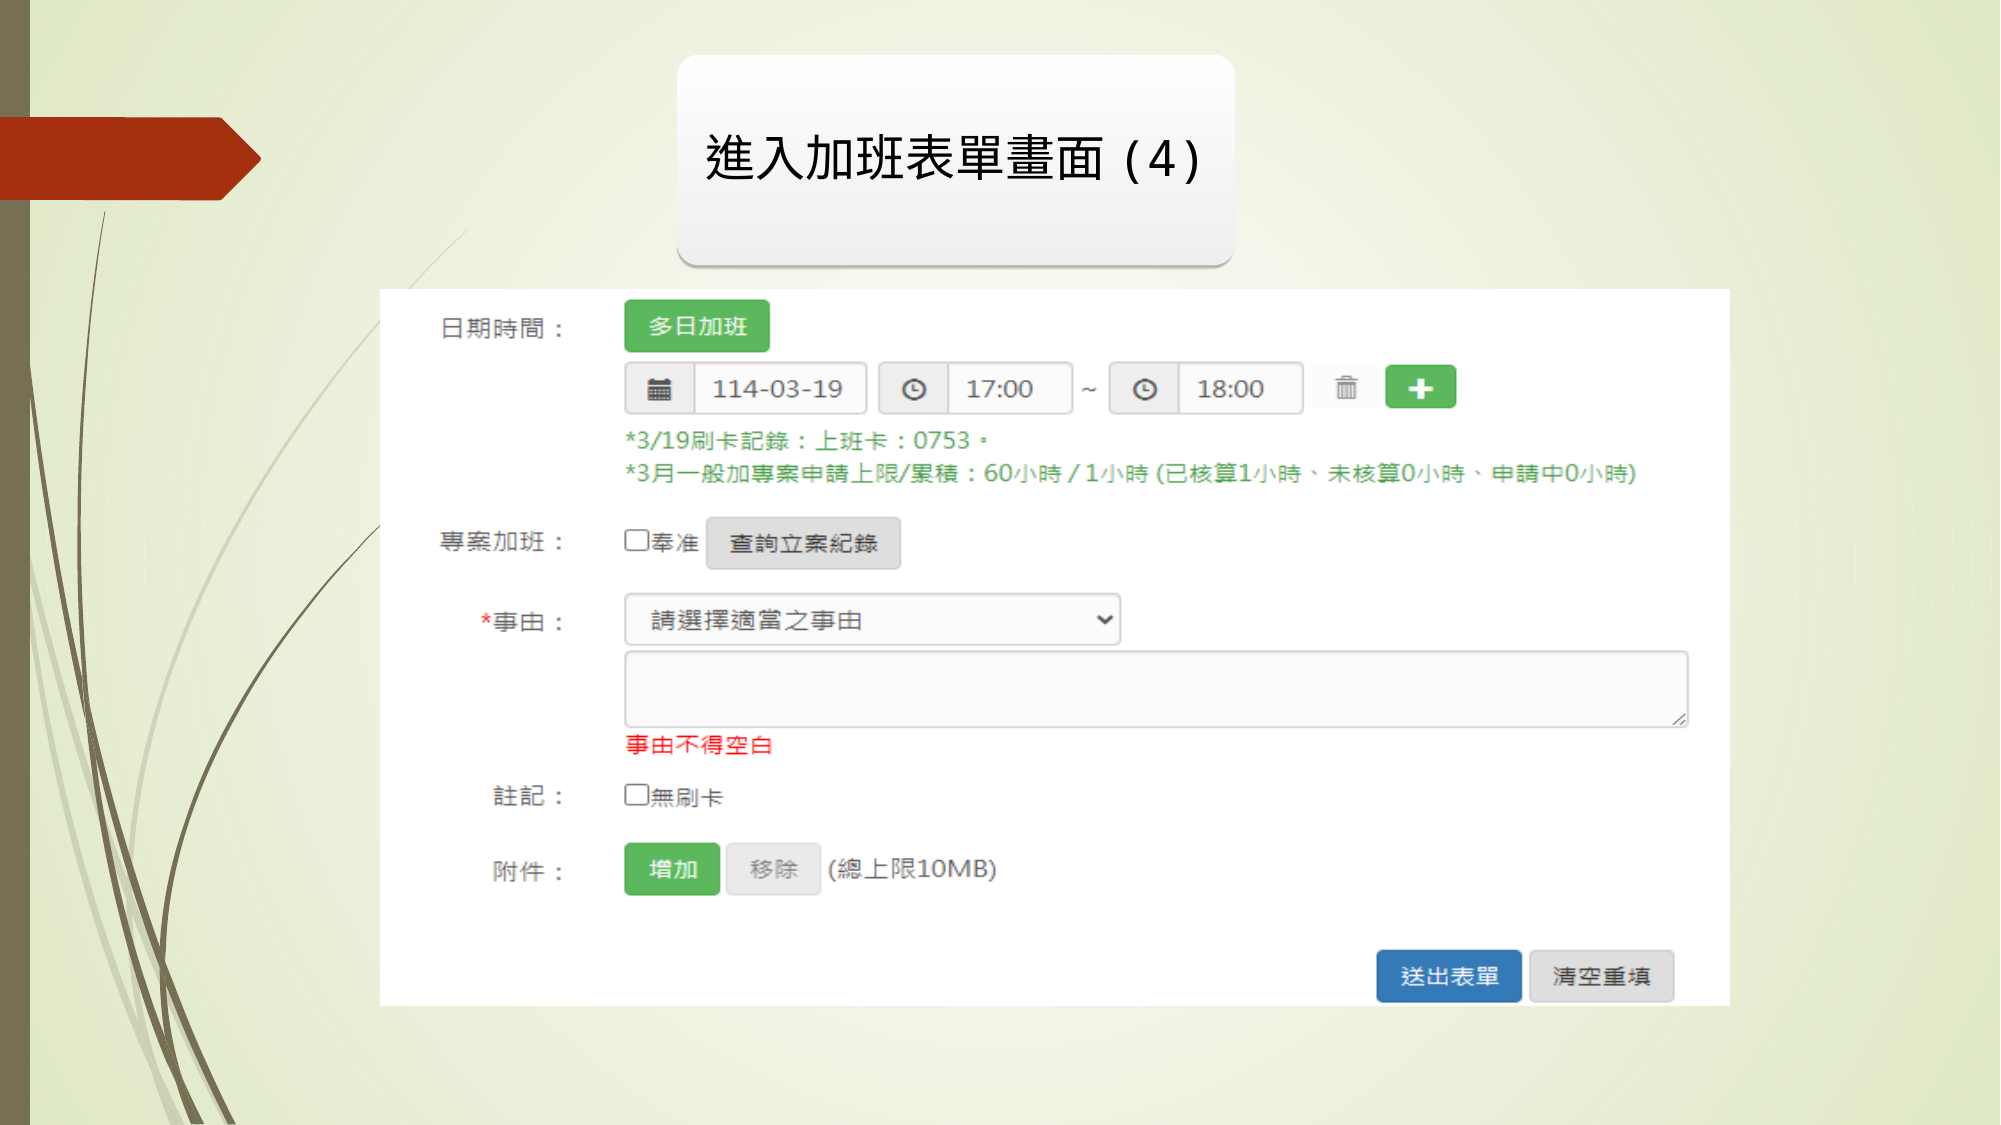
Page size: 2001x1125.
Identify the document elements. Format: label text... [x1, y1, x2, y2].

picture [380, 289, 1730, 1006]
text_box 進入加班表單畫面(4) [687, 61, 1226, 259]
text_box [677, 54, 1236, 266]
